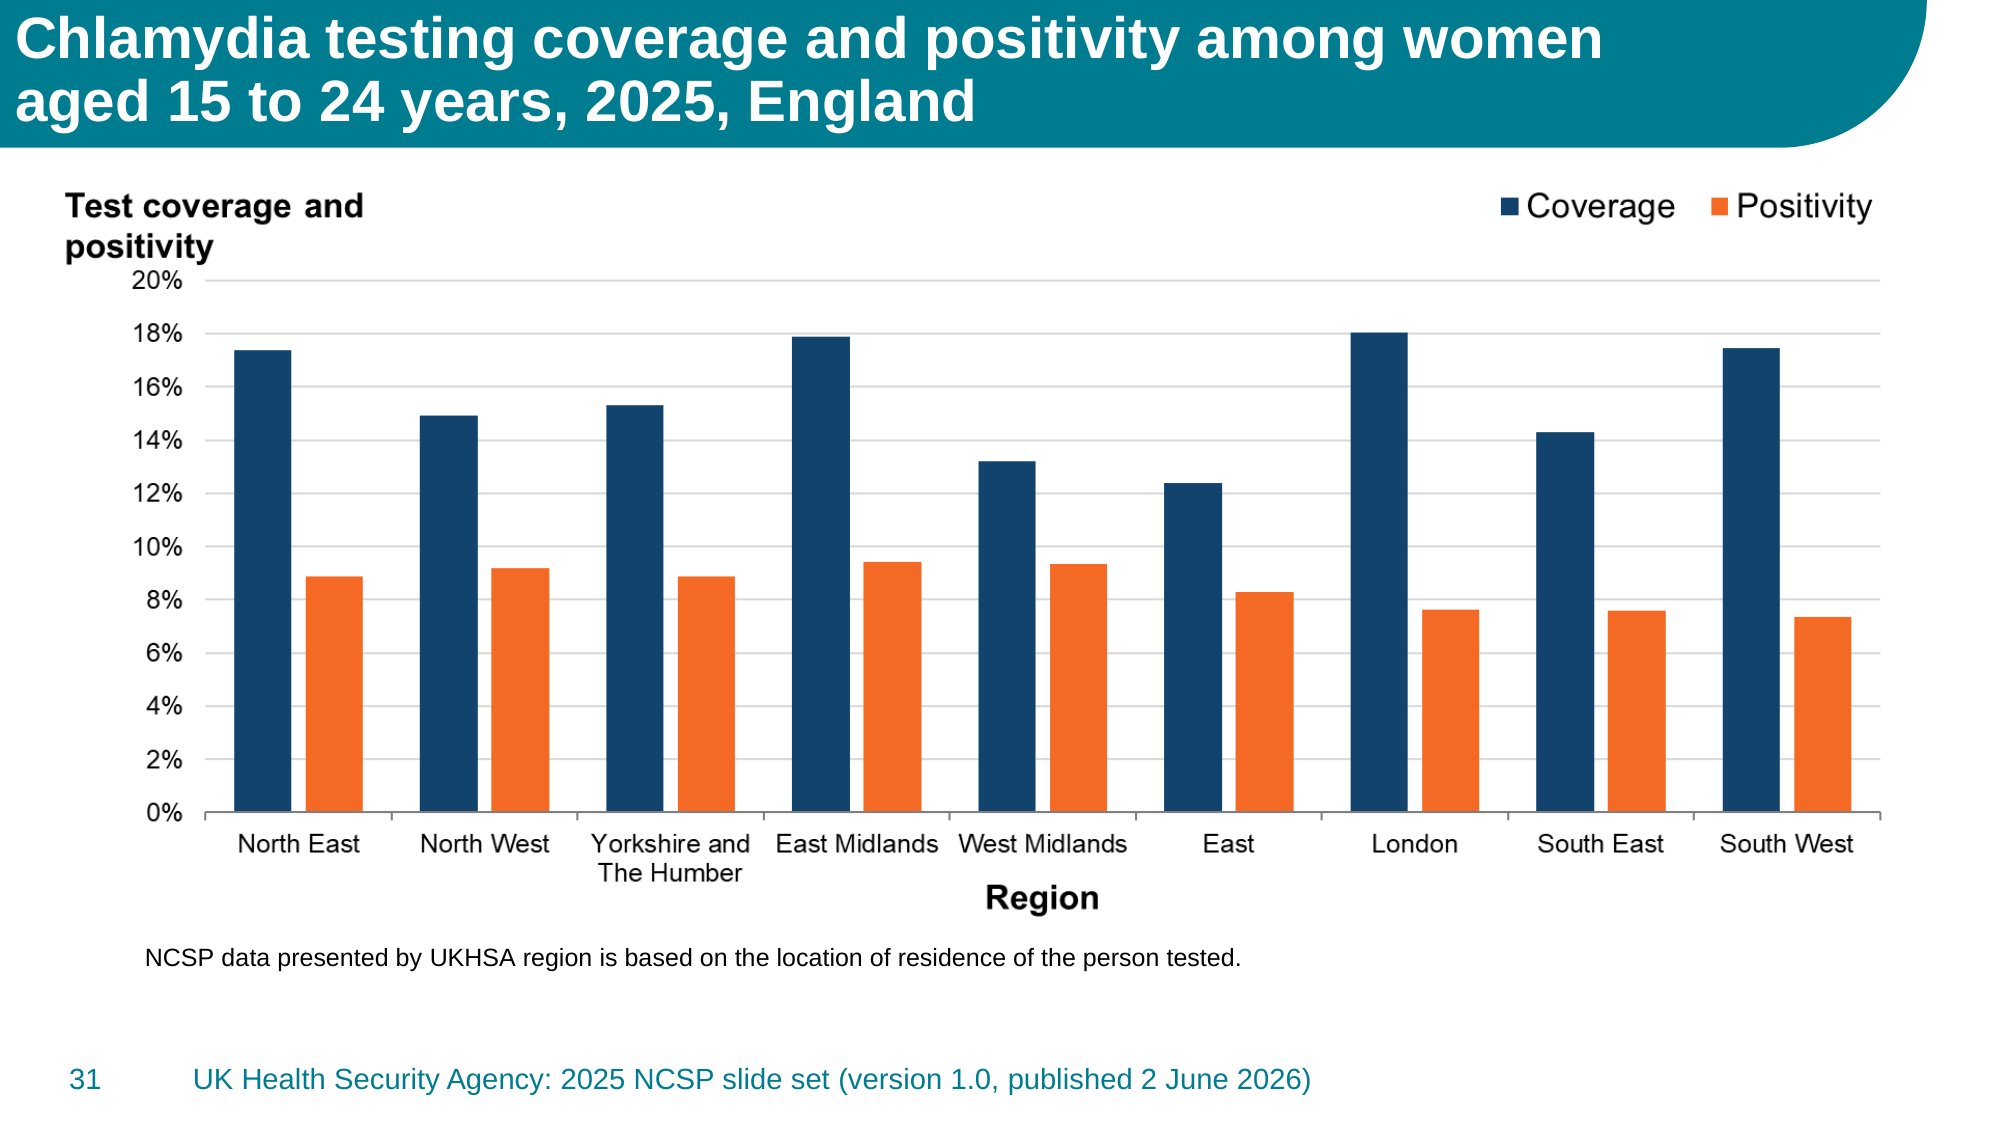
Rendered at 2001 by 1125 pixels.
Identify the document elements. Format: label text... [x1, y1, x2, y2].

text_box [54, 1053, 152, 1112]
title Chlamydia testing coverage and positivity among women aged 15 to 24 years, 2025, England [0, 1, 1726, 122]
text_box NCSP data presented by UKHSA region is based on the location of residence of the person tested. [130, 934, 1502, 979]
picture [57, 180, 1898, 920]
